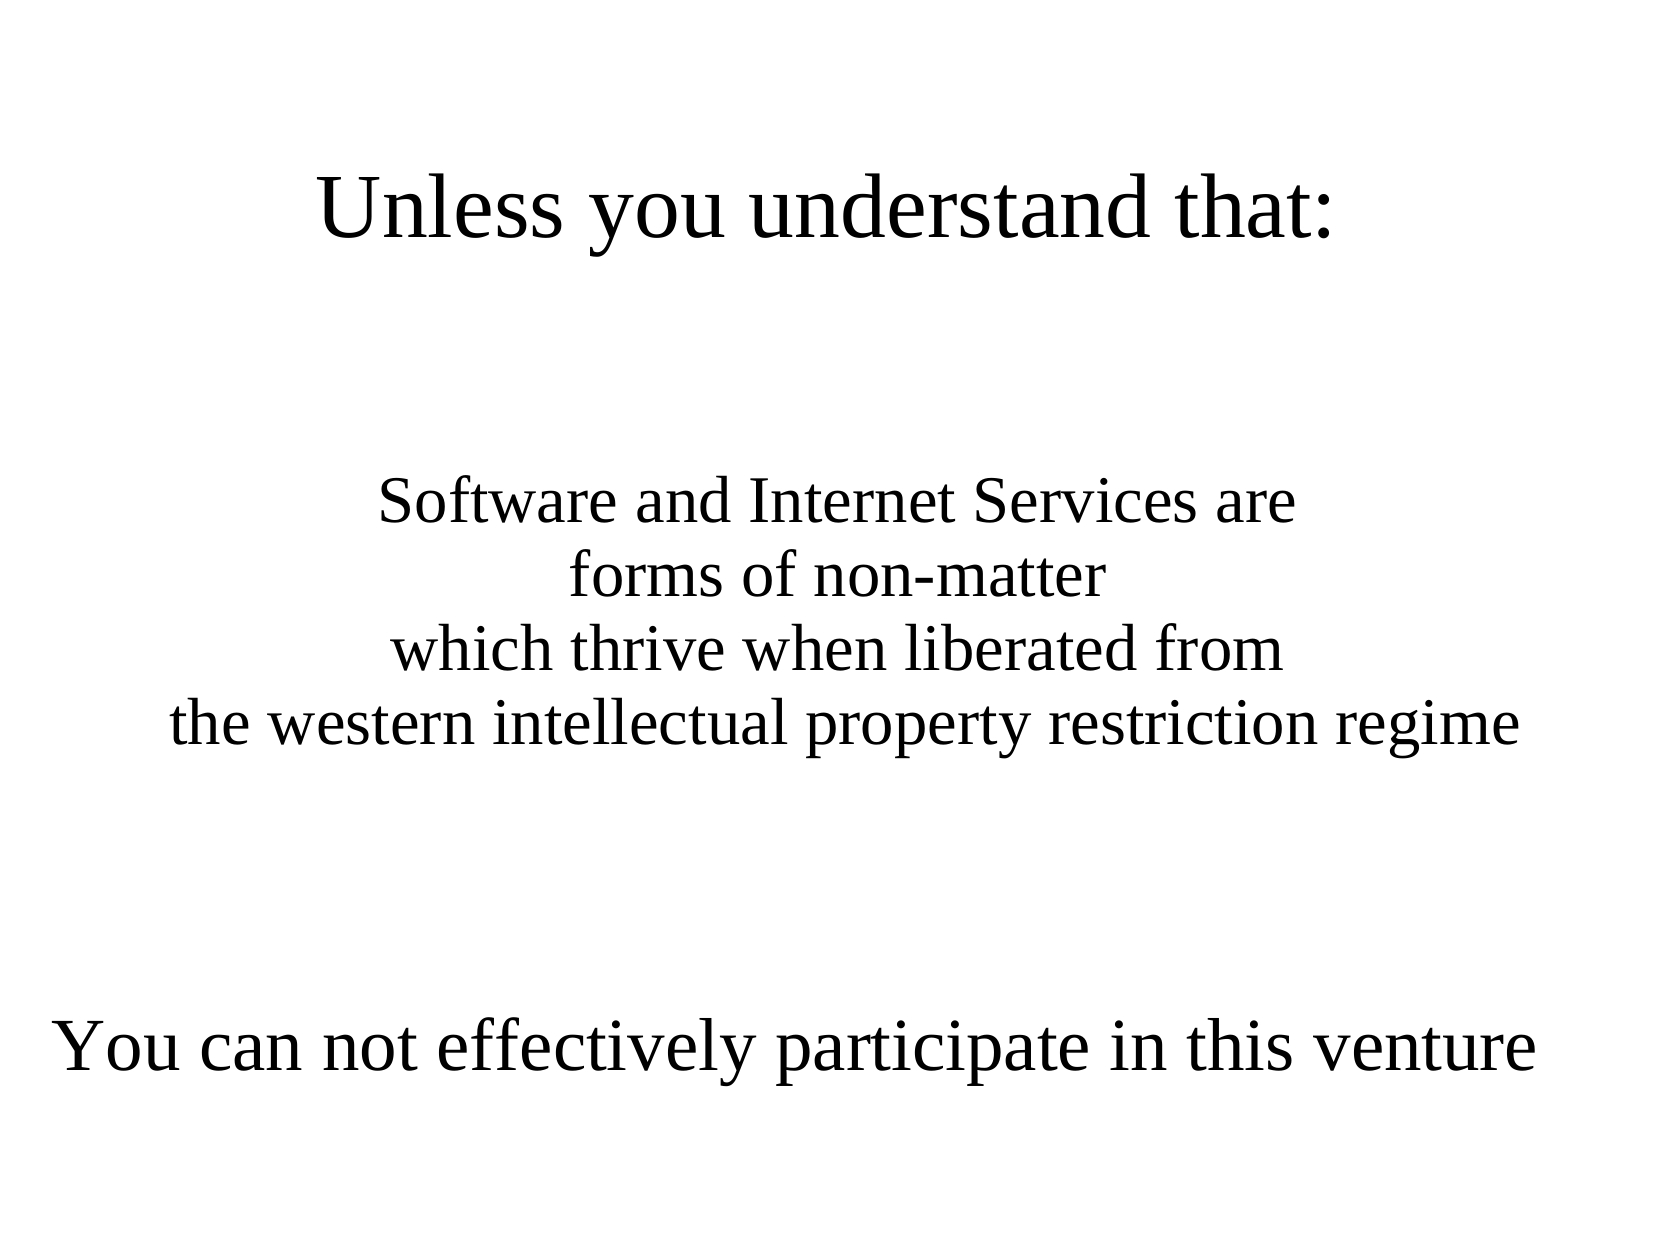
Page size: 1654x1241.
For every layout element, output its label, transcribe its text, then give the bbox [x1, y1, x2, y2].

text_box You can not effectively participate in this venture [51, 1003, 1540, 1108]
title Unless you understand that: [121, 102, 1534, 311]
subtitle Software and Internet Services are forms of non-matter which thrive when liberated from the western intellectual property restriction regime [121, 344, 1537, 877]
